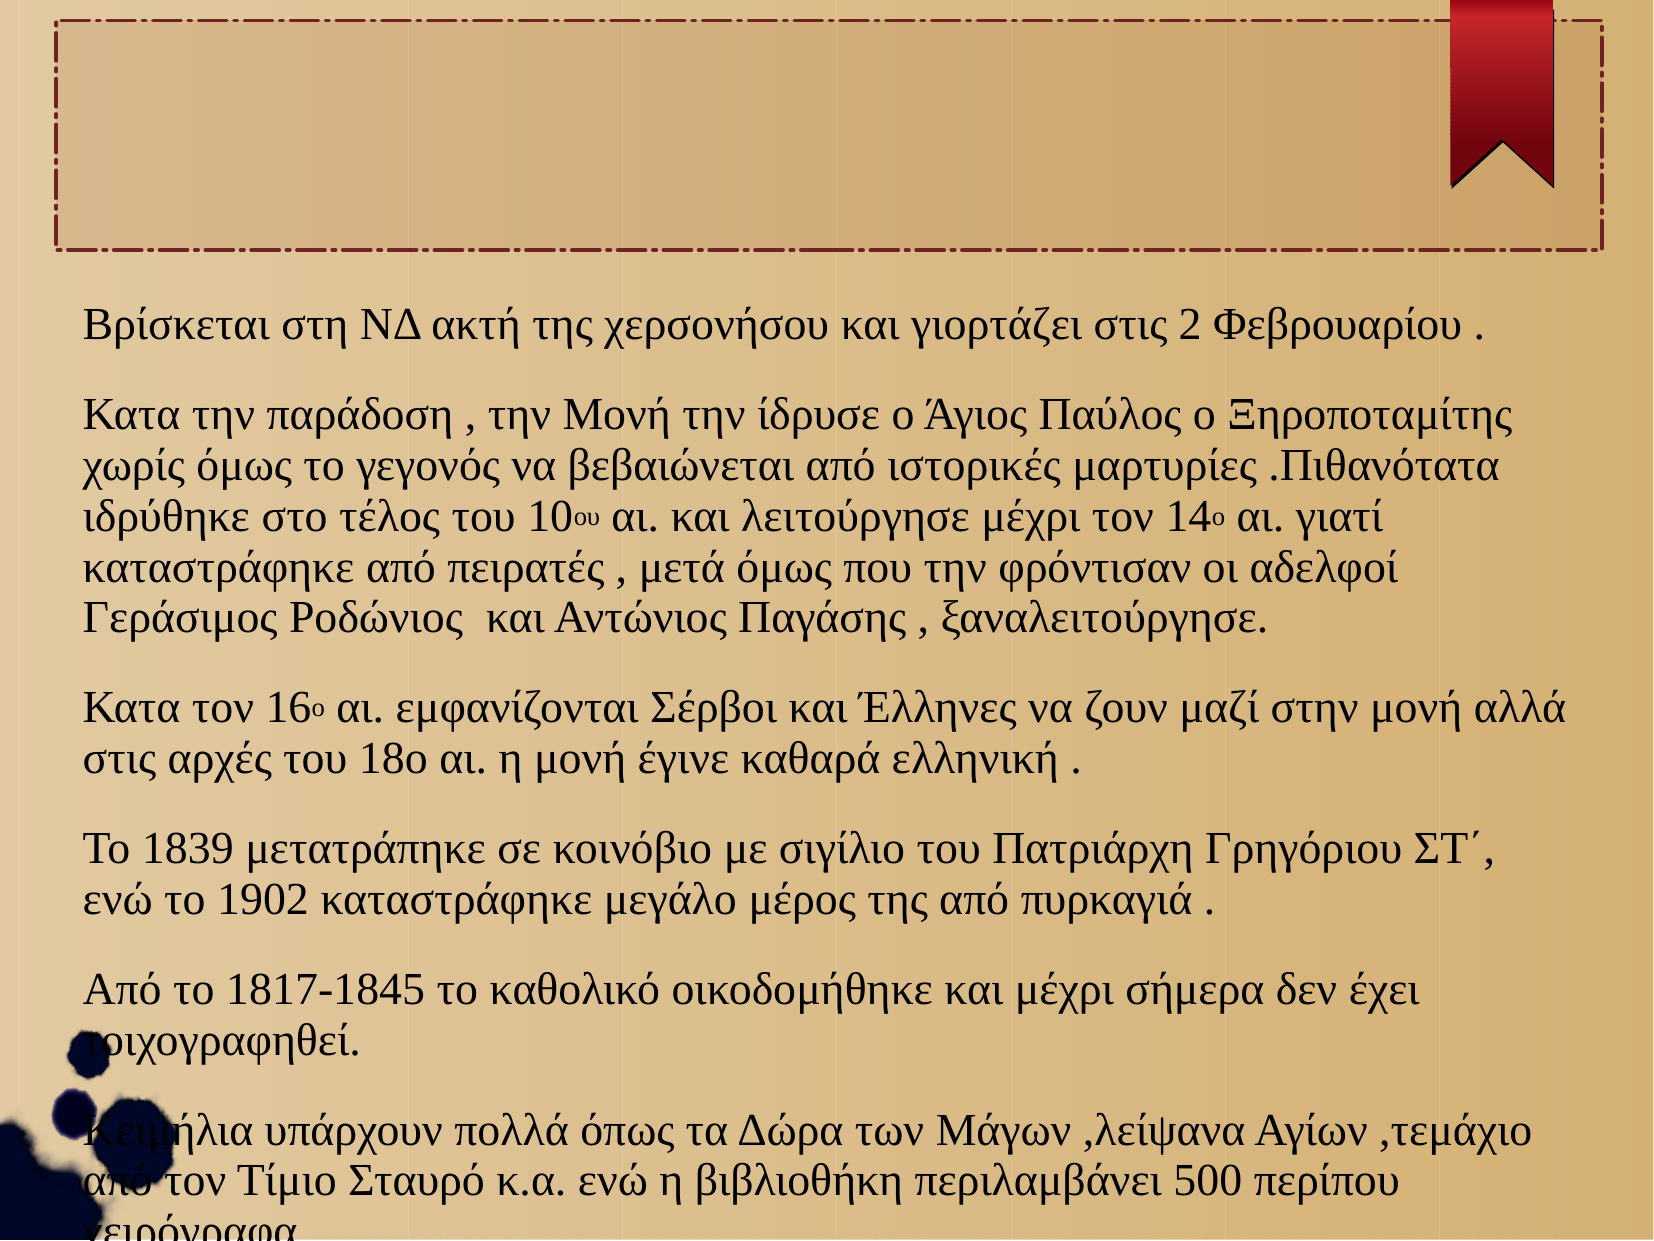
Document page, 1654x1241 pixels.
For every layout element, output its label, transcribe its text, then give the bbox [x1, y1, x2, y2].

list Βρίσκεται στη ΝΔ ακτή της χερσονήσου και γιορτάζει στις 2 Φεβρουαρίου . Κατα την παράδοση , την Μονή την ίδρυσε ο Άγιος Παύλος ο Ξηροποταμίτης χωρίς όμως το γεγονός να βεβαιώνεται από ιστορικές μαρτυρίες .Πιθανότατα ιδρύθηκε στο τέλος του 10ου αι. και λειτούργησε μέχρι τον 14ο αι. γιατί καταστράφηκε από πειρατές , μετά όμως που την φρόντισαν οι αδελφοί Γεράσιμος Ροδώνιος και Αντώνιος Παγάσης , ξαναλειτούργησε. Κατα τον 16ο αι. εμφανίζονται Σέρβοι και Έλληνες να ζουν μαζί στην μονή αλλά στις αρχές του 18ο αι. η μονή έγινε καθαρά ελληνική . Το 1839 μετατράπηκε σε κοινόβιο με σιγίλιο του Πατριάρχη Γρηγόριου ΣΤ΄, ενώ το 1902 καταστράφηκε μεγάλο μέρος της από πυρκαγιά . Από το 1817-1845 το καθολικό οικοδομήθηκε και μέχρι σήμερα δεν έχει τοιχογραφηθεί. Κειμήλια υπάρχουν πολλά όπως τα Δώρα των Μάγων ,λείψανα Αγίων ,τεμάχιο από τον Τίμιο Σταυρό κ.α. ενώ η βιβλιοθήκη περιλαμβάνει 500 περίπου χειρόγραφα. Τέλος, εξαρτήματα της μονής είναι η Νέα Σκήτη όπου βρίσκεται κοντά στην μονή και αποτελείται από 28 καλύβες,και την Σκήτη του Λάκκου όπου αποτελείται από 25 καλύβες με λίγους μοναχούς Ρουμάνους. [82, 299, 1571, 1019]
